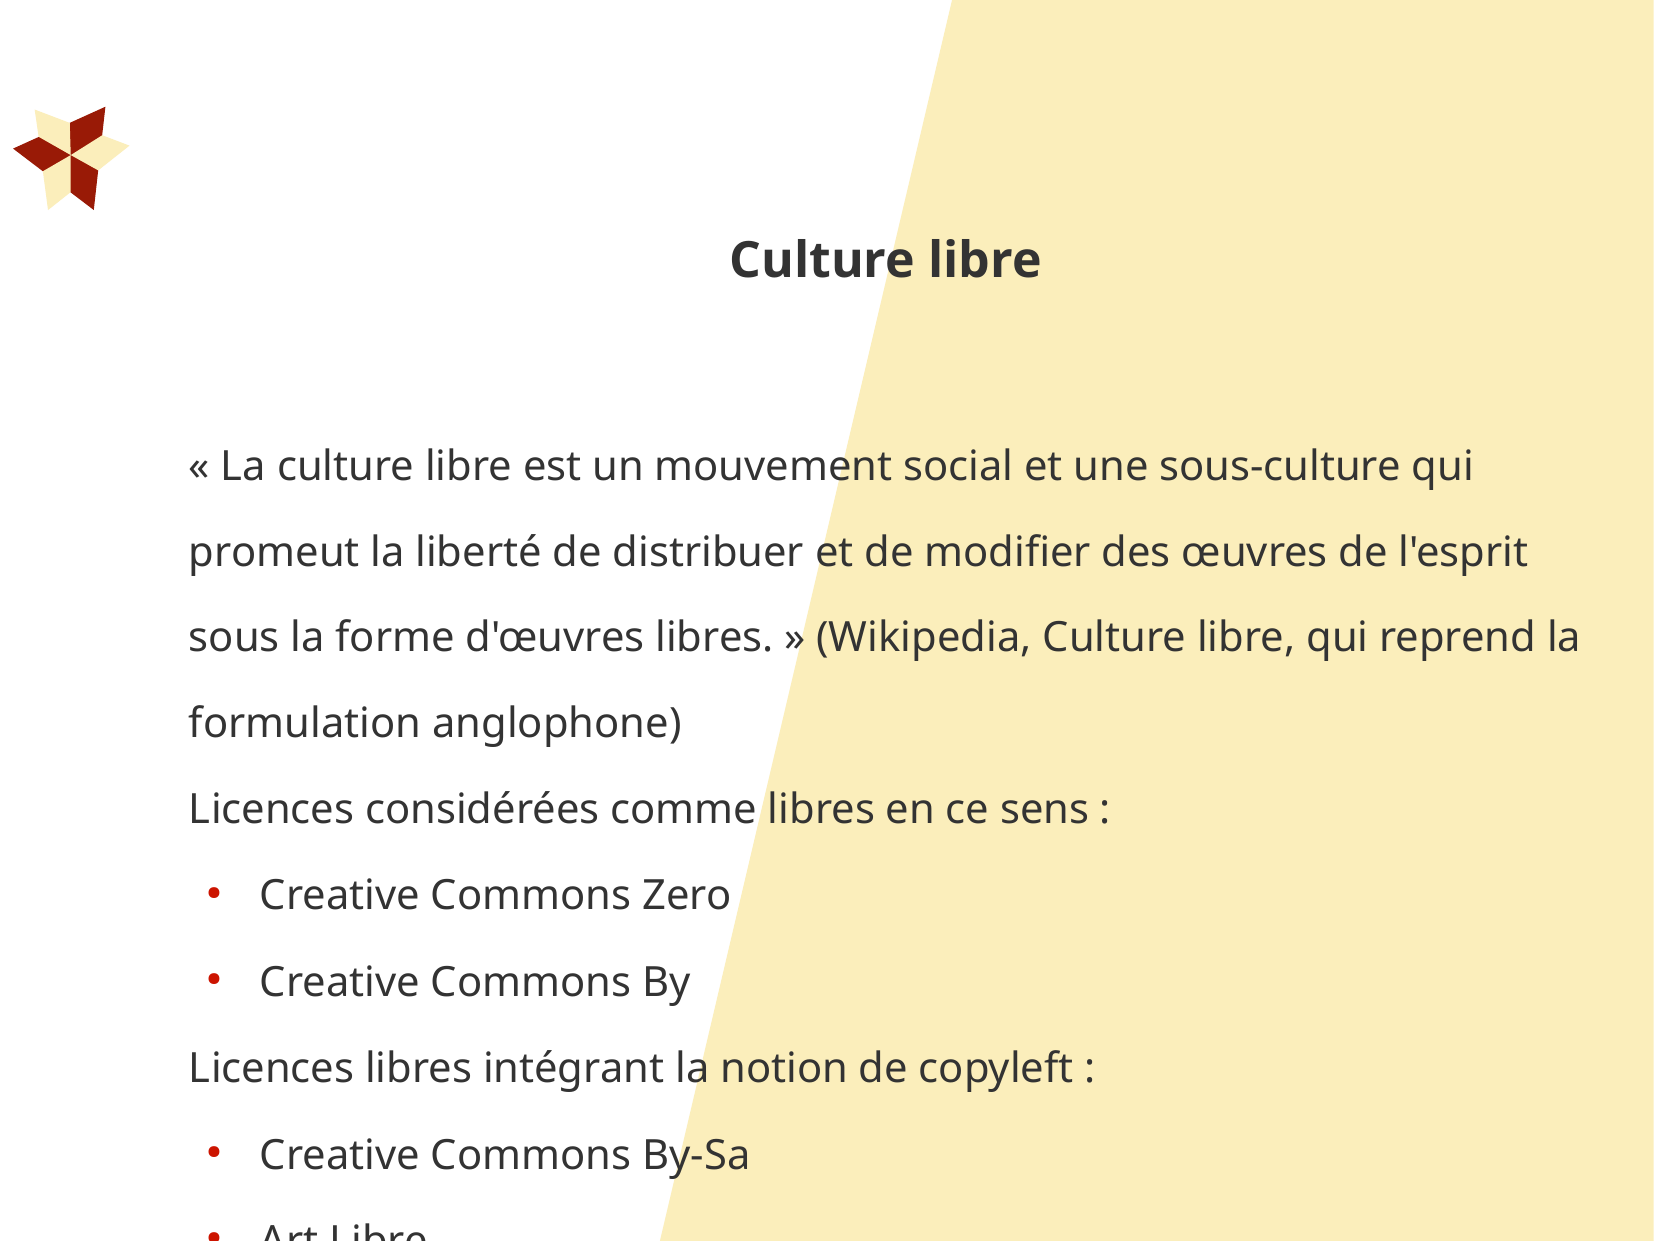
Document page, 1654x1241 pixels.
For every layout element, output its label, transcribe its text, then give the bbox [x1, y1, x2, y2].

list Culture libre « La culture libre est un mouvement social et une sous-culture qui promeut la liberté de distribuer et de modifier des œuvres de l'esprit sous la forme d'œuvres libres. » (Wikipedia, Culture libre, qui reprend la formulation anglophone) Licences considérées comme libres en ce sens : Creative Commons Zero Creative Commons By Licences libres intégrant la notion de copyleft : Creative Commons By-Sa Art Libre. [165, 224, 1583, 567]
